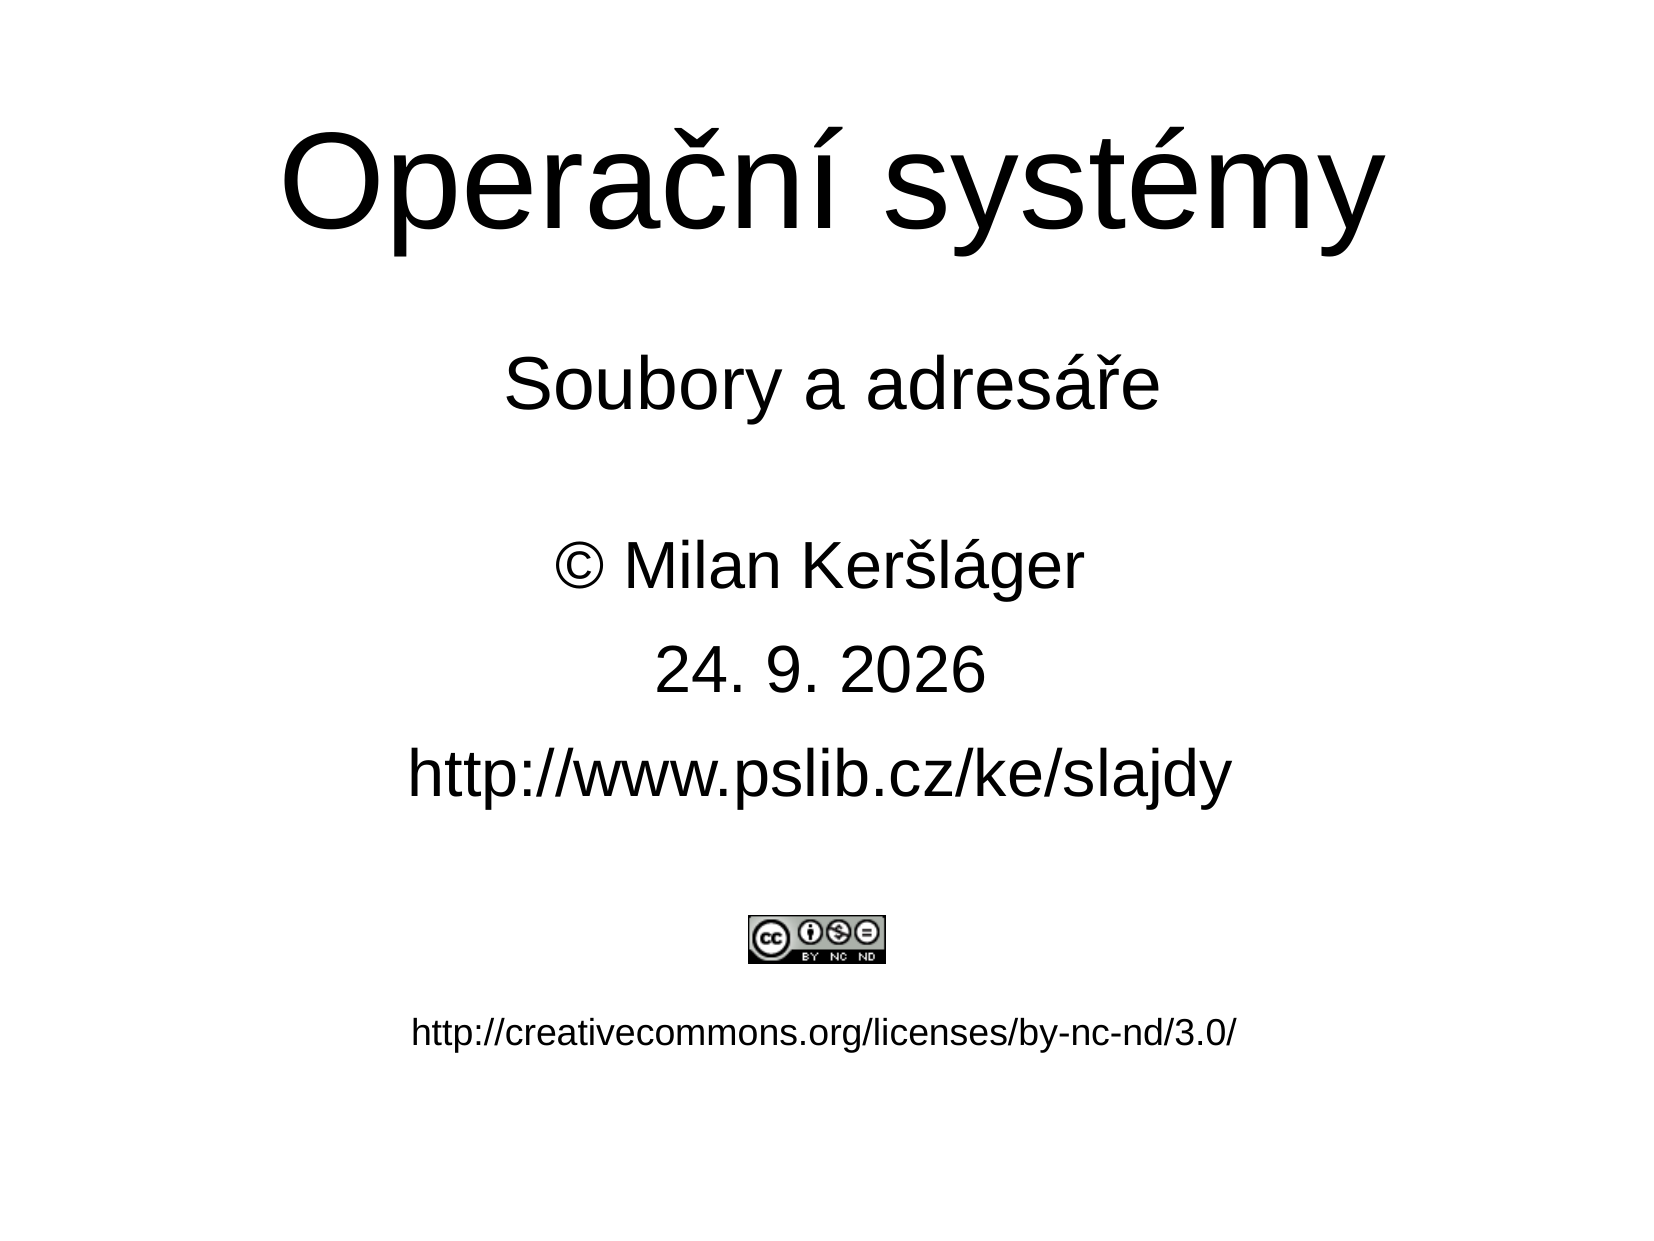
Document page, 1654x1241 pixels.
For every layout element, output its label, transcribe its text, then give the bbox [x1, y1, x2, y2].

text_box http://creativecommons.org/licenses/by-nc-nd/3.0/ [337, 1003, 1312, 1061]
picture [748, 915, 886, 964]
title Operační systémy Soubory a adresáře [88, 50, 1577, 479]
list © Milan Keršláger 9.4.2010 http://www.pslib.cz/ke/slajdy [76, 527, 1565, 916]
